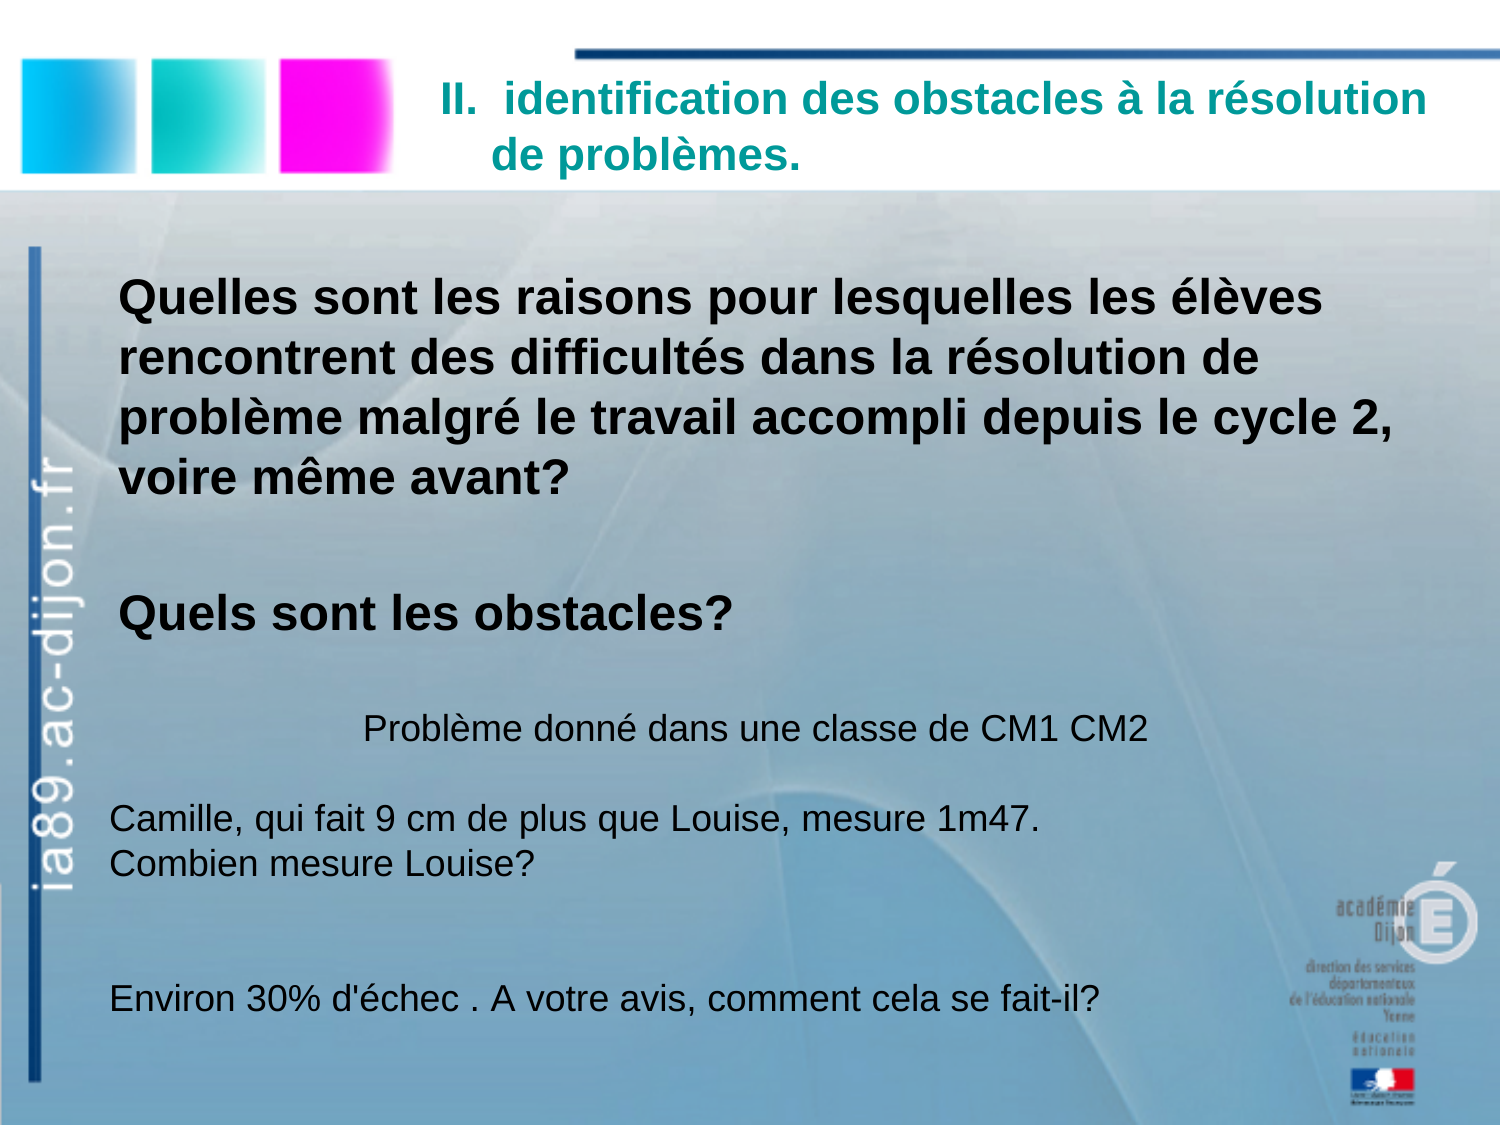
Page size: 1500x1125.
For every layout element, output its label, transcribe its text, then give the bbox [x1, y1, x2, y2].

subtitle Quelles sont les raisons pour lesquelles les élèves rencontrent des difficultés dans la résolution de problème malgré le travail accompli depuis le cycle 2, voire même avant? Quels sont les obstacles? [118, 243, 1421, 662]
text_box Problème donné dans une classe de CM1 CM2 Camille, qui fait 9 cm de plus que Louise, mesure 1m47. Combien mesure Louise? Environ 30% d'échec . A votre avis, comment cela se fait-il? [94, 696, 1418, 1027]
title II. identification des obstacles à la résolution de problèmes. [425, 0, 1459, 249]
picture [0, 0, 1500, 1125]
